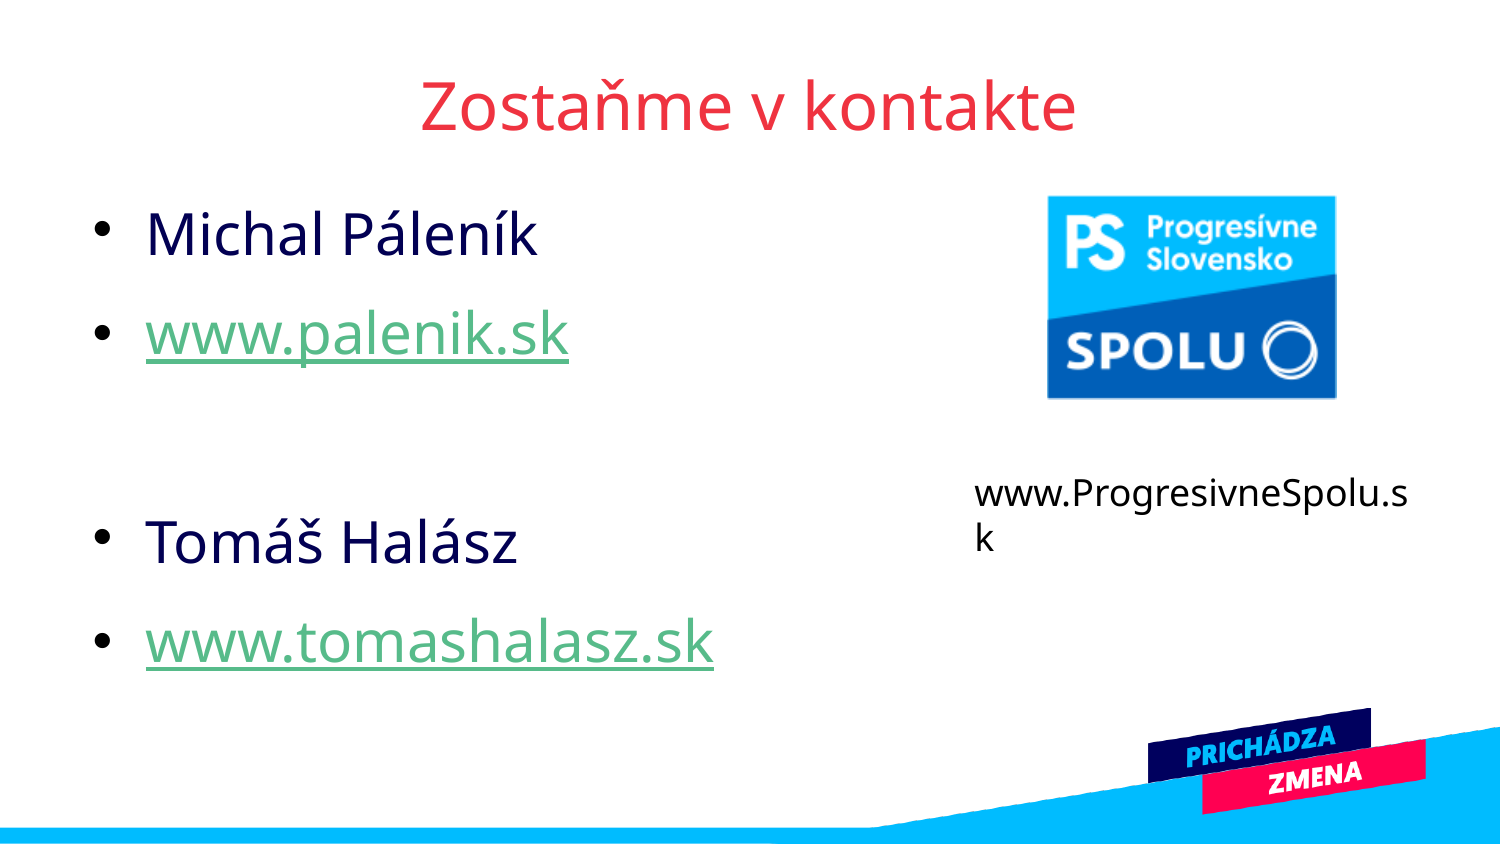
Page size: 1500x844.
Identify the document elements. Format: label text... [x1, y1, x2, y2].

text_box Zostaňme v kontakte [75, 33, 1425, 175]
picture [1047, 195, 1337, 400]
text_box www.ProgresivneSpolu.sk [959, 461, 1425, 567]
picture [769, 708, 1500, 827]
text_box Michal Páleník www.palenik.sk Tomáš Halász www.tomashalasz.sk [75, 197, 1425, 687]
